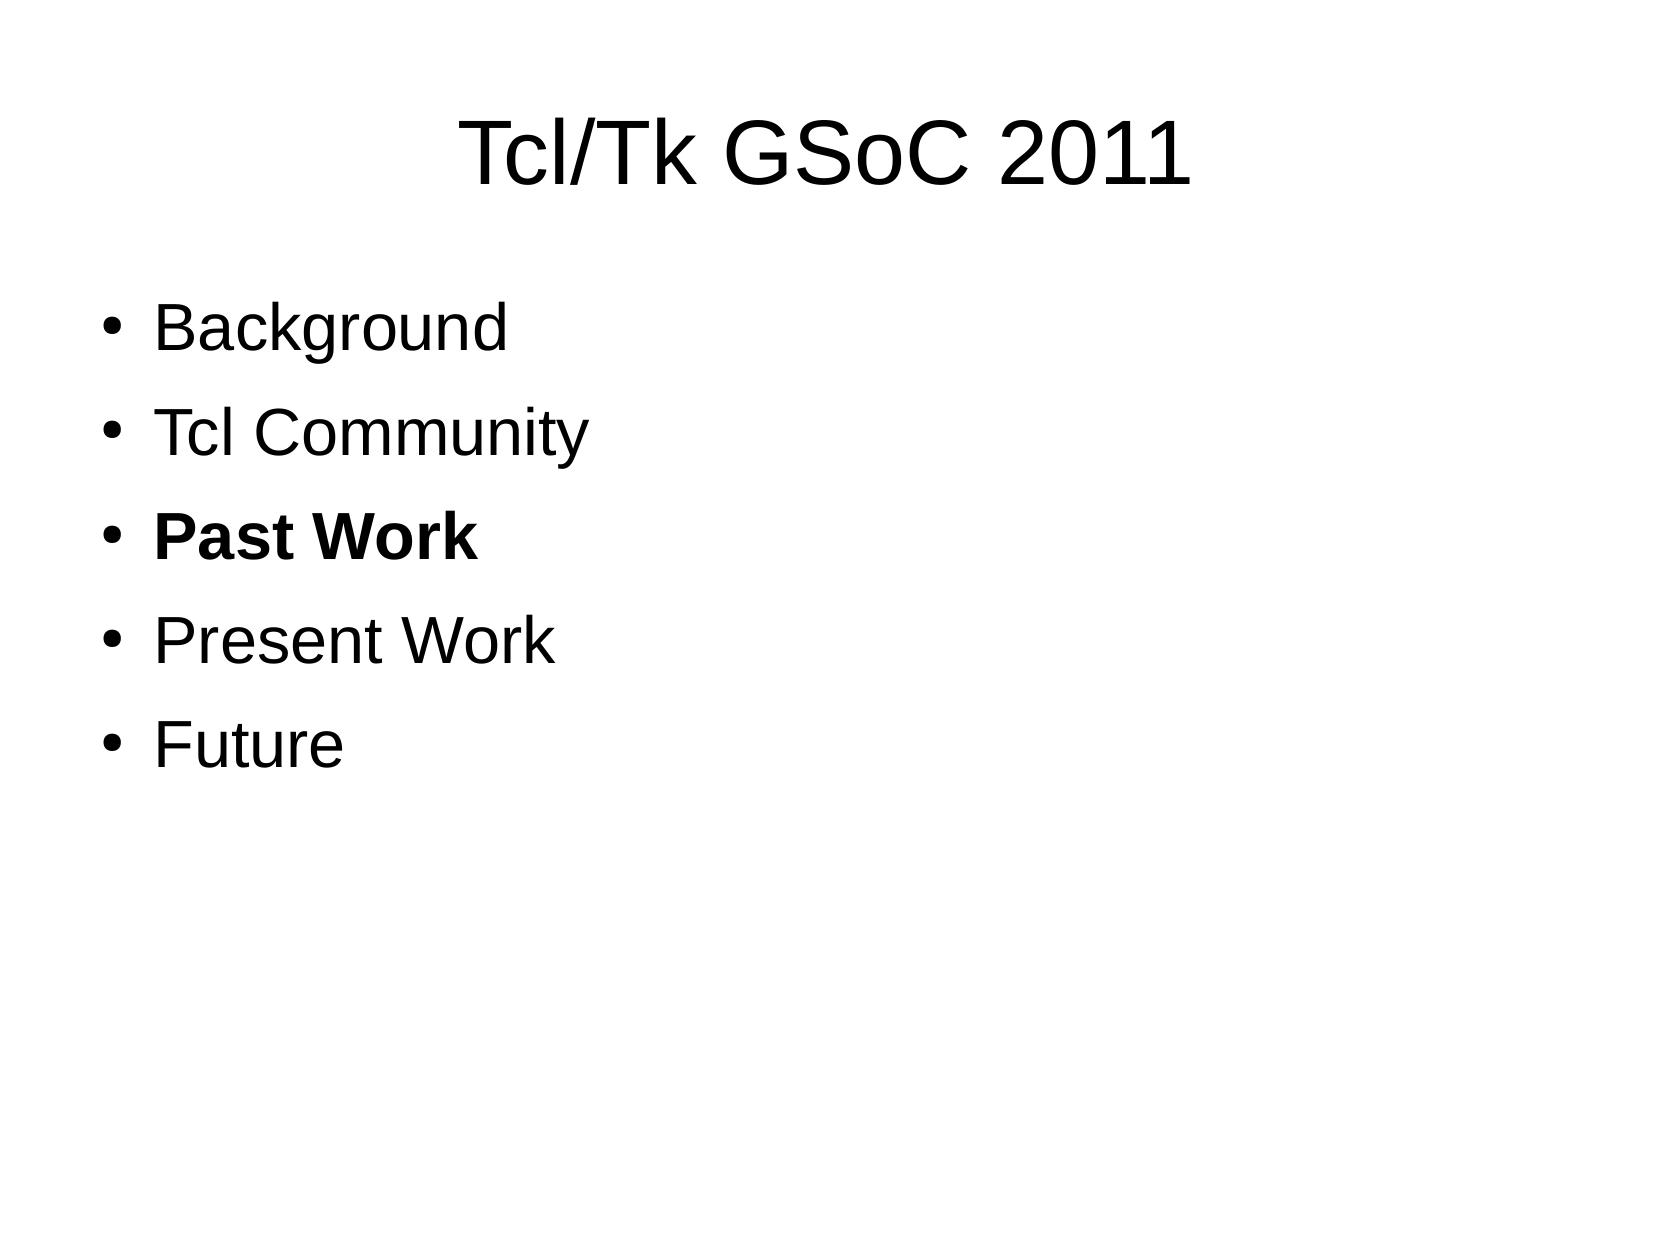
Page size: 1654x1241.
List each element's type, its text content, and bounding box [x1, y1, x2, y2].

title Tcl/Tk GSoC 2011 [82, 56, 1571, 250]
list Background Tcl Community Past Work Present Work Future [82, 290, 1571, 1094]
